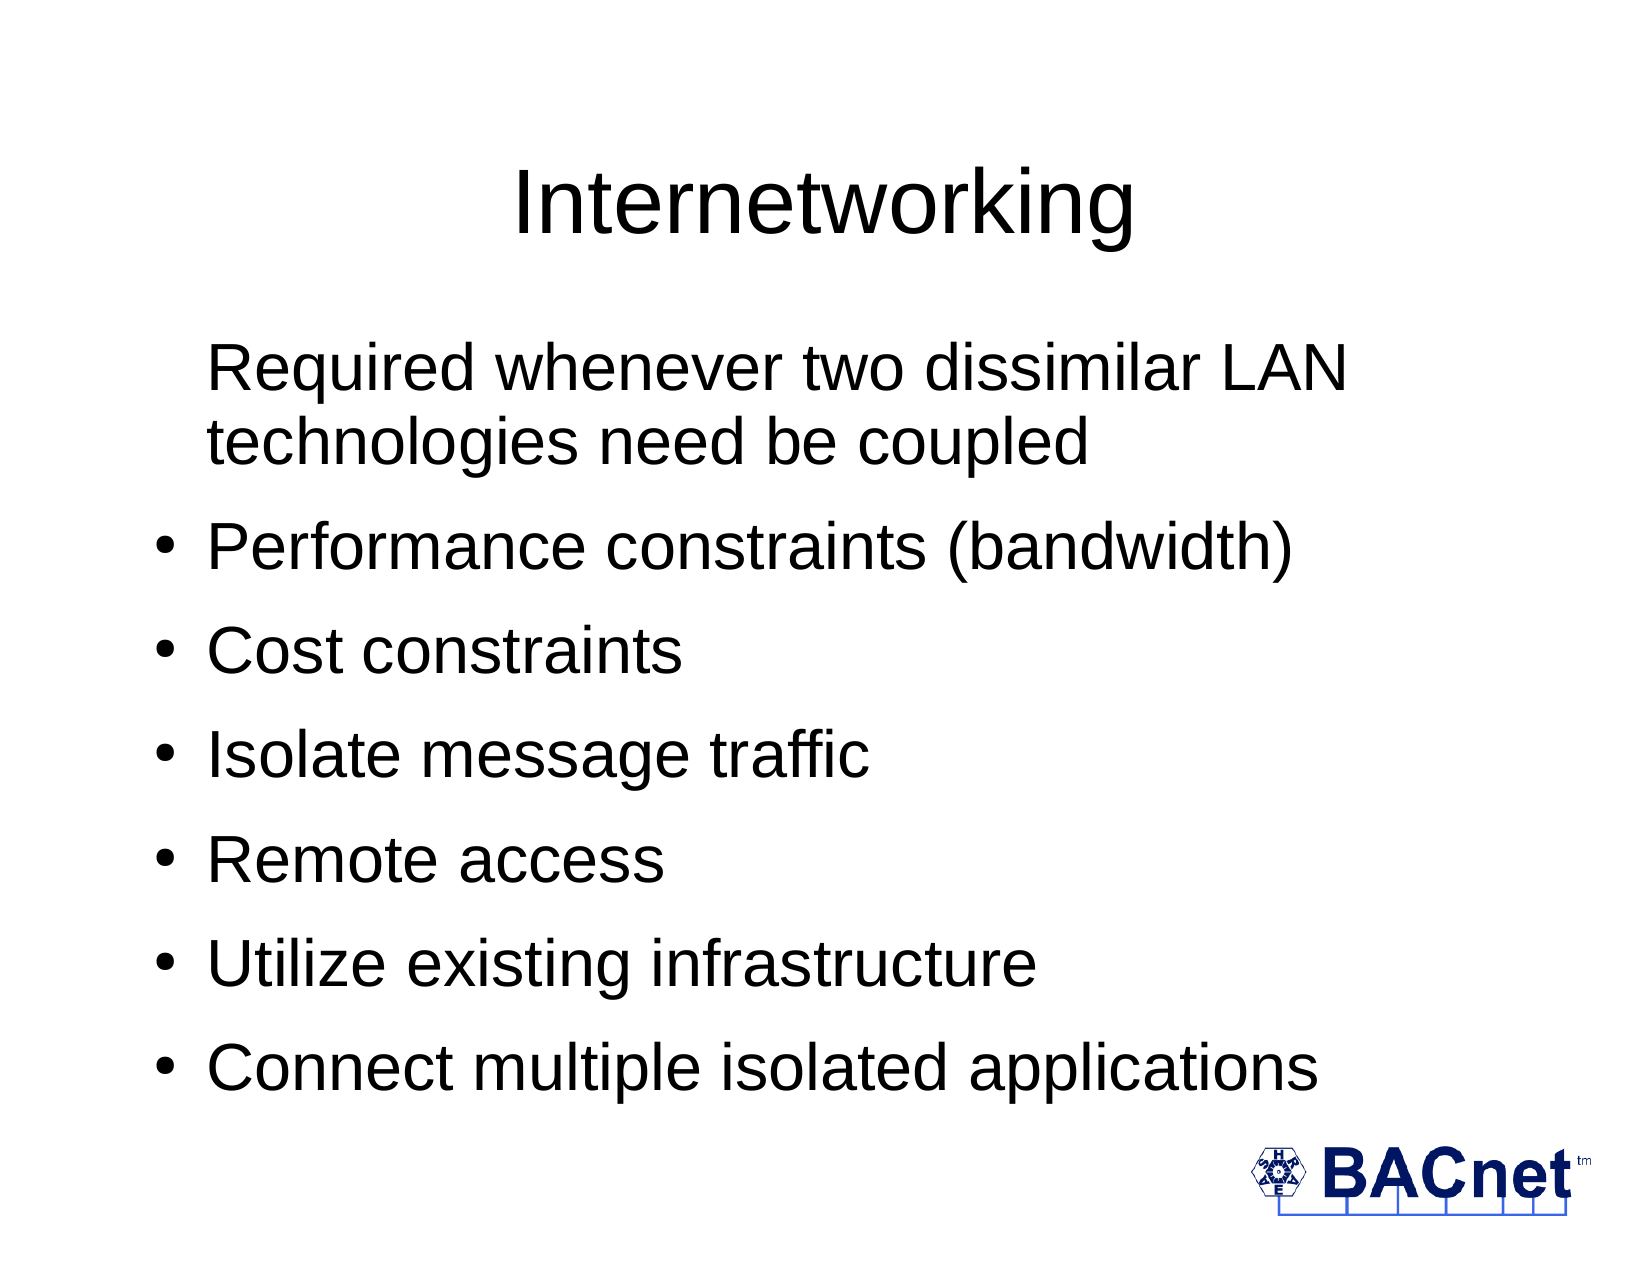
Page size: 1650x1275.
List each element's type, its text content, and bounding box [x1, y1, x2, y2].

picture [1251, 1146, 1591, 1216]
list Required whenever two dissimilar LAN technologies need be coupled Performance constraints (bandwidth) Cost constraints Isolate message traffic Remote access Utilize existing infrastructure Connect multiple isolated applications [135, 329, 1515, 1106]
title Internetworking [135, 112, 1515, 291]
